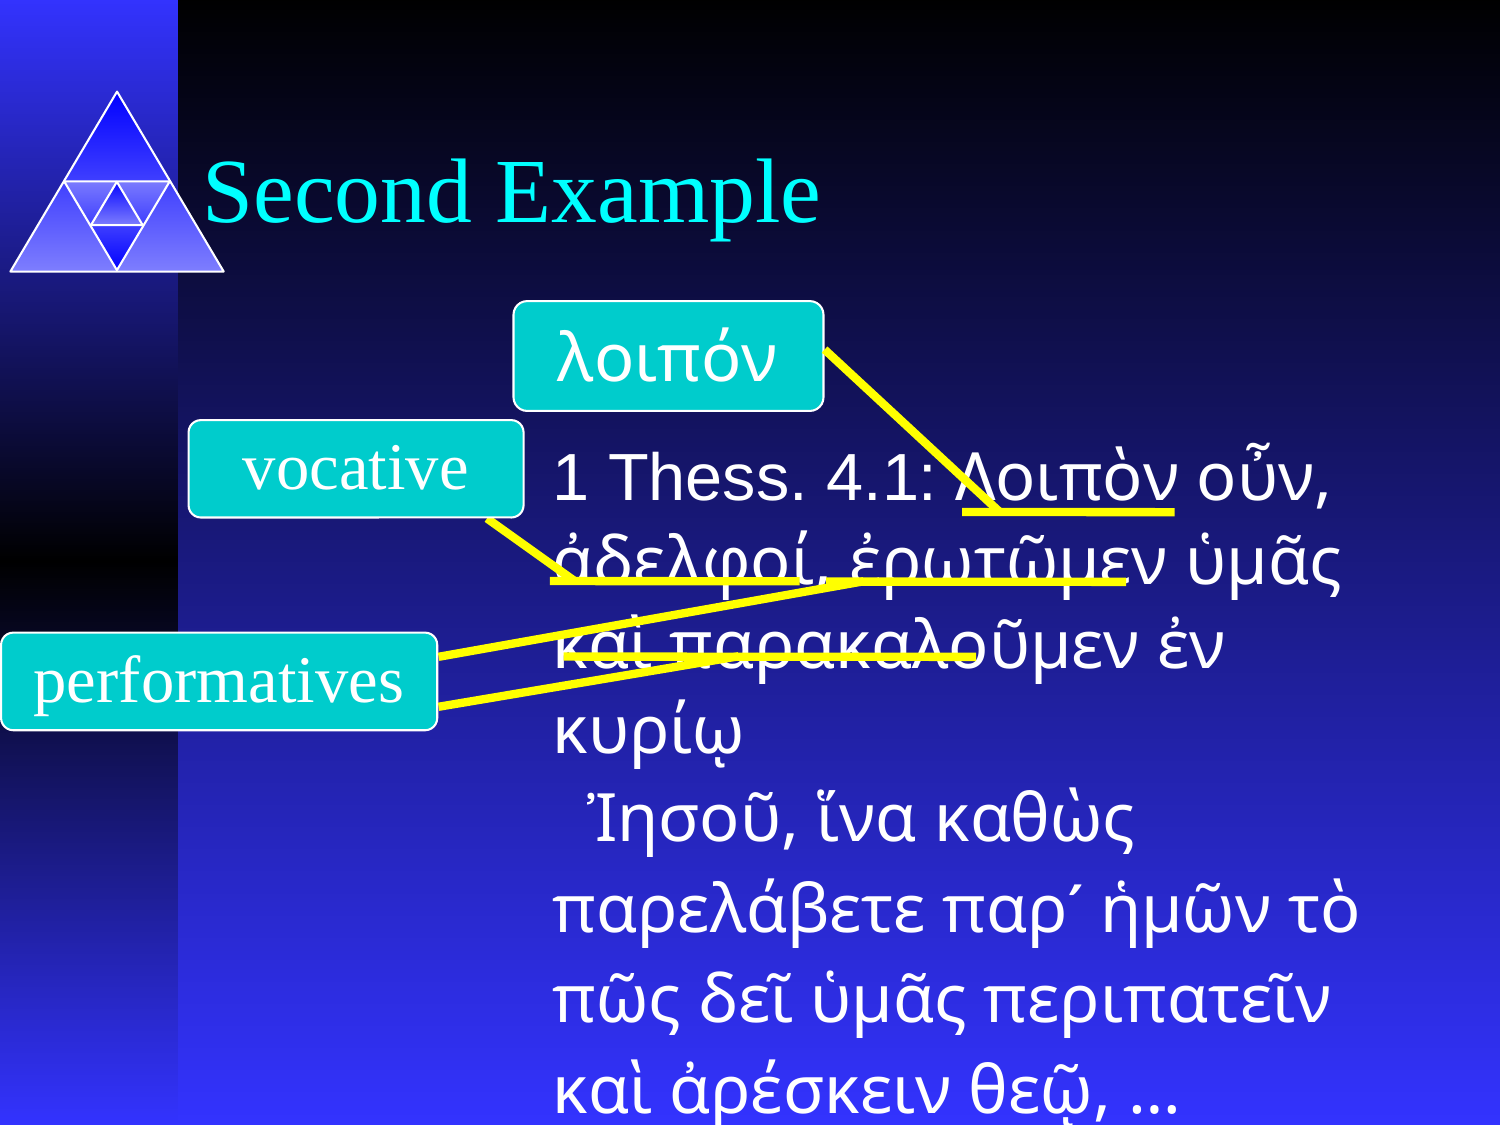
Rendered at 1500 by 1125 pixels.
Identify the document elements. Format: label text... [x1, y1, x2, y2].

text_box vocative [192, 424, 520, 514]
text_box λοιπόν [517, 305, 819, 407]
text_box 1 Thess. 4.1: Λοιπὸν οὖν, ἀδελφοί, ἐρωτῶμεν ὑμᾶς καὶ παρακαλοῦμεν ἐν κυρίῳ Ἰησοῦ, ἵνα καθὼς παρελάβετε παρʹ ἡμῶν τὸ πῶς δεῖ ὑμᾶς περιπατεῖν καὶ ἀρέσκειν θεῷ, … [537, 640, 639, 685]
text_box 1 Thess. 4.1: Λοιπὸν οὖν, ἀδελφοί, ἐρωτῶμεν ὑμᾶς καὶ παρακαλοῦμεν ἐν κυρίῳ Ἰησοῦ, ἵνα καθὼς παρελάβετε παρʹ ἡμῶν τὸ πῶς δεῖ ὑμᾶς περιπατεῖν καὶ ἀρέσκειν θεῷ, … [537, 424, 1438, 1125]
text_box [513, 301, 824, 411]
title Second Example [187, 99, 1463, 288]
text_box performatives [5, 636, 433, 727]
text_box [1, 632, 438, 731]
text_box 1 Thess. 4.1: Λοιπὸν οὖν, ἀδελφοί, ἐρωτῶμεν ὑμᾶς καὶ παρακαλοῦμεν ἐν κυρίῳ Ἰησοῦ, ἵνα καθὼς παρελάβετε παρʹ ἡμῶν τὸ πῶς δεῖ ὑμᾶς περιπατεῖν καὶ ἀρέσκειν θεῷ, … [537, 560, 728, 634]
text_box [188, 420, 524, 518]
